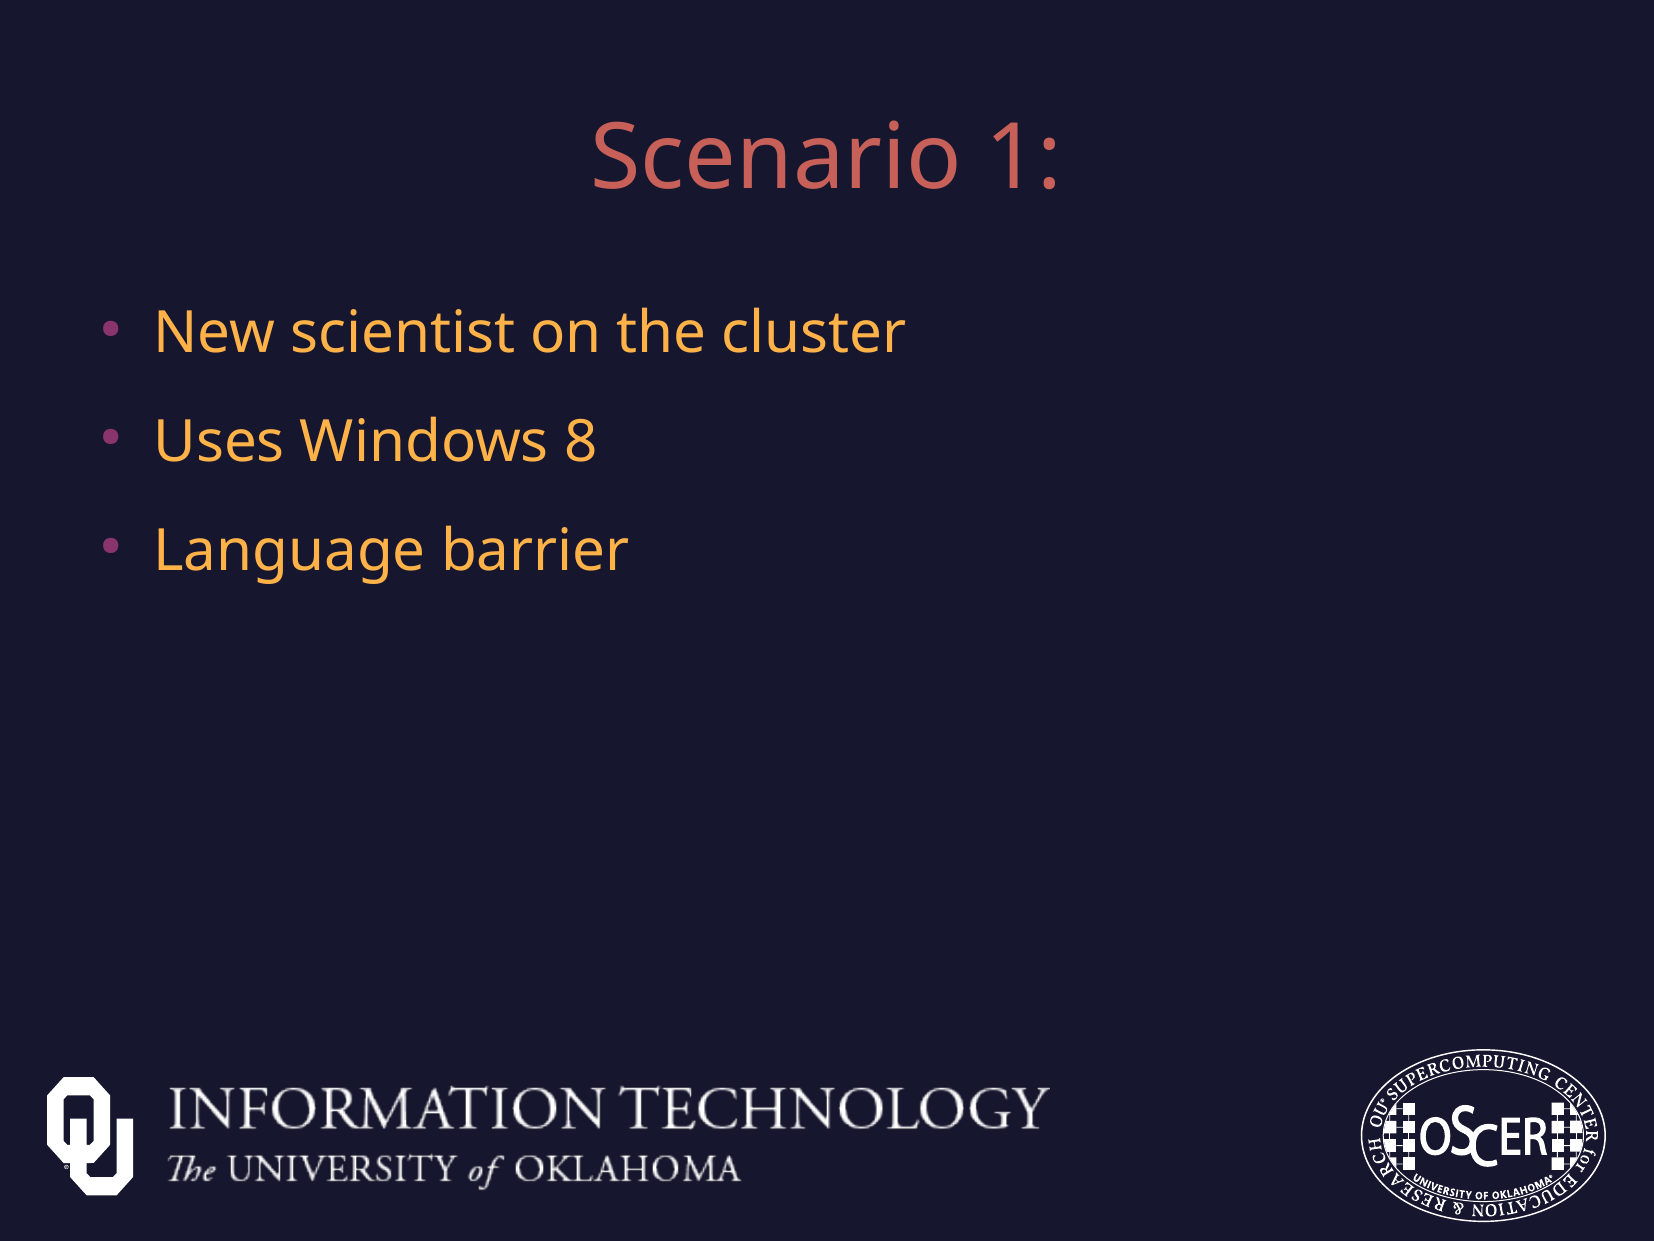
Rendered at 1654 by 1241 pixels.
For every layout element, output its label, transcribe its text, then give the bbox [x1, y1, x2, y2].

title Scenario 1: [82, 49, 1571, 257]
picture [159, 1075, 1050, 1195]
list New scientist on the cluster Uses Windows 8 Language barrier [82, 290, 1571, 1010]
